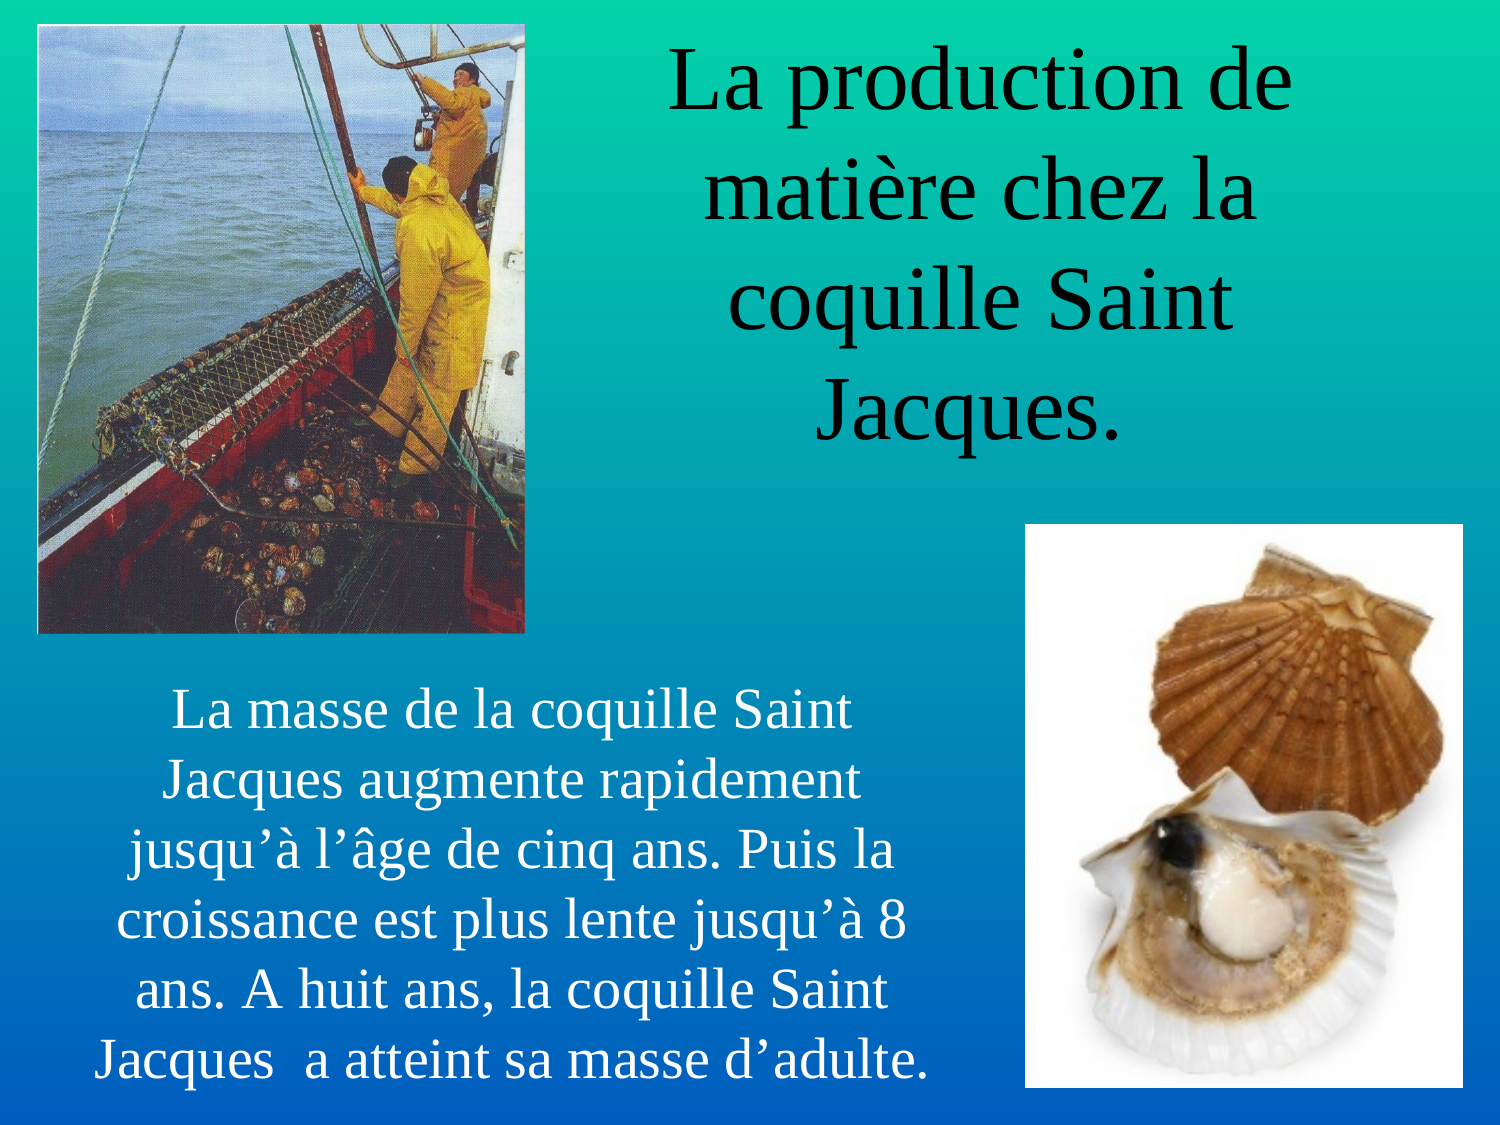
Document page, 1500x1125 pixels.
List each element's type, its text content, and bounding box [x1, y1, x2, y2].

picture [0, 24, 1500, 1088]
text_box La masse de la coquille Saint Jacques augmente rapidement jusqu’à l’âge de cinq ans. Puis la croissance est plus lente jusqu’à 8 ans. A huit ans, la coquille Saint Jacques a atteint sa masse d’adulte. [74, 662, 950, 1098]
text_box La production de matière chez la coquille Saint Jacques. [575, 24, 1388, 451]
